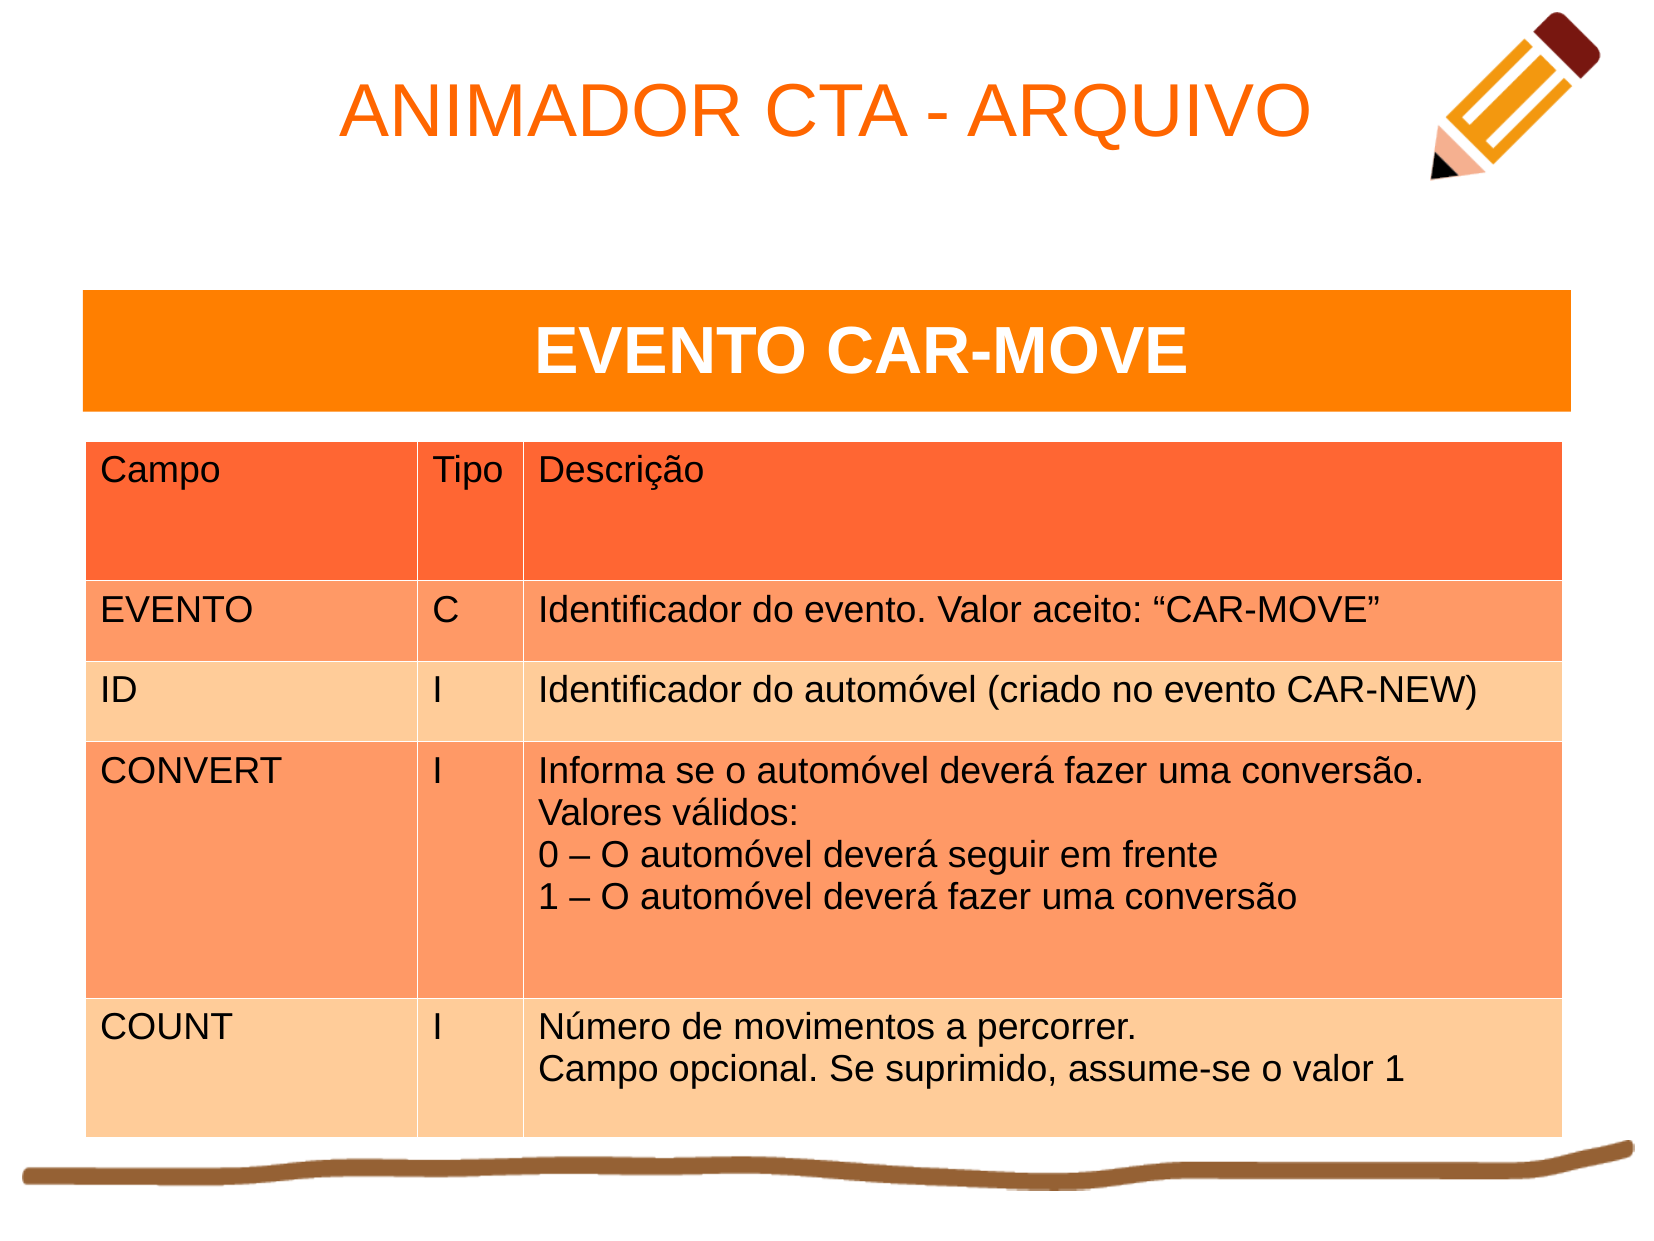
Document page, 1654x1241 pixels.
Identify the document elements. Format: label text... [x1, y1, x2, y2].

picture [1430, 12, 1601, 181]
table_cell I [418, 662, 523, 741]
table_header Tipo [418, 442, 523, 580]
table_cell Identificador do evento. Valor aceito: “CAR-MOVE” [524, 581, 1562, 661]
table_cell I [418, 999, 523, 1137]
table_cell EVENTO [86, 581, 417, 661]
table_cell C [418, 581, 523, 661]
list EVENTO CAR-MOVE [82, 290, 1571, 412]
title ANIMADOR CTA - ARQUIVO [82, 49, 1571, 172]
table_cell I [418, 742, 523, 998]
table_cell Número de movimentos a percorrer. Campo opcional. Se suprimido, assume-se o valor 1 [524, 999, 1562, 1137]
table_cell Identificador do automóvel (criado no evento CAR-NEW) [524, 662, 1562, 741]
table_cell CONVERT [86, 742, 417, 998]
picture [22, 1140, 1635, 1191]
table_header Campo [86, 442, 417, 580]
table_cell ID [86, 662, 417, 741]
table_header Descrição [524, 442, 1562, 580]
table_cell COUNT [86, 999, 417, 1137]
table_cell Informa se o automóvel deverá fazer uma conversão. Valores válidos: 0 – O automóvel deverá seguir em frente 1 – O automóvel deverá fazer uma conversão [524, 742, 1562, 998]
